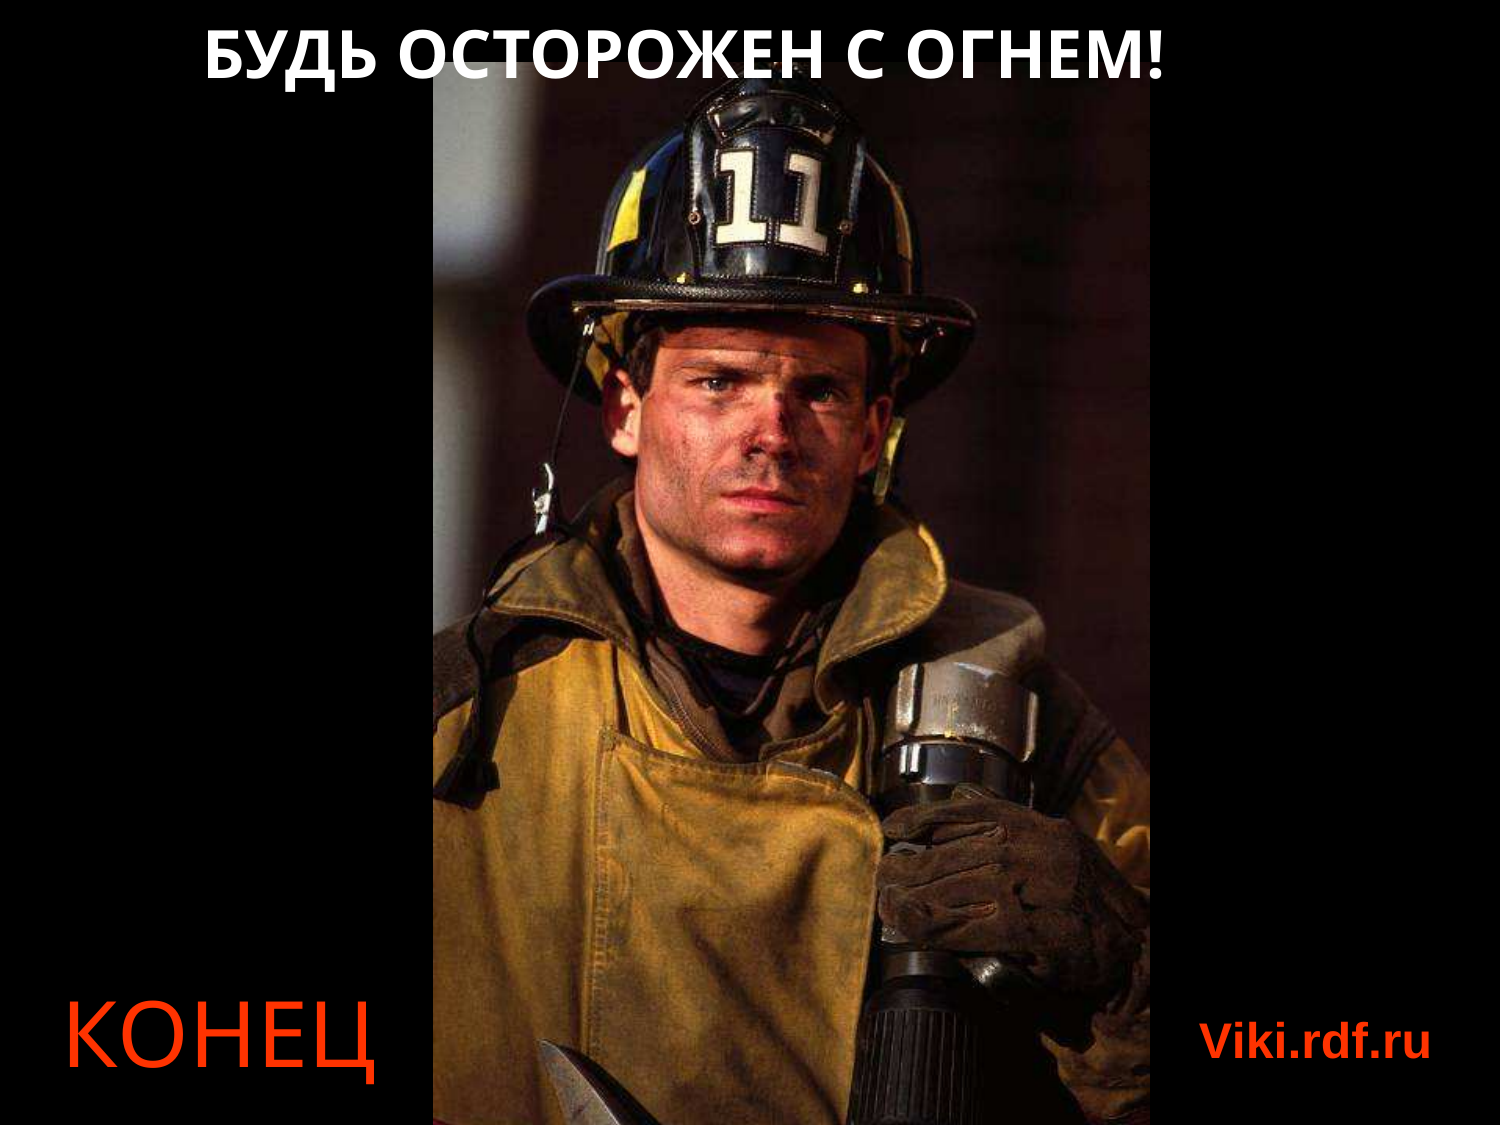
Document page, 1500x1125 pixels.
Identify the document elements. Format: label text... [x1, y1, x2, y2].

picture [433, 107, 1150, 1125]
list Viki.rdf.ru [1150, 1007, 1500, 1101]
title КОНЕЦ [0, 937, 433, 1125]
text_box БУДЬ ОСТОРОЖЕН С ОГНЕМ! [187, 0, 1451, 107]
